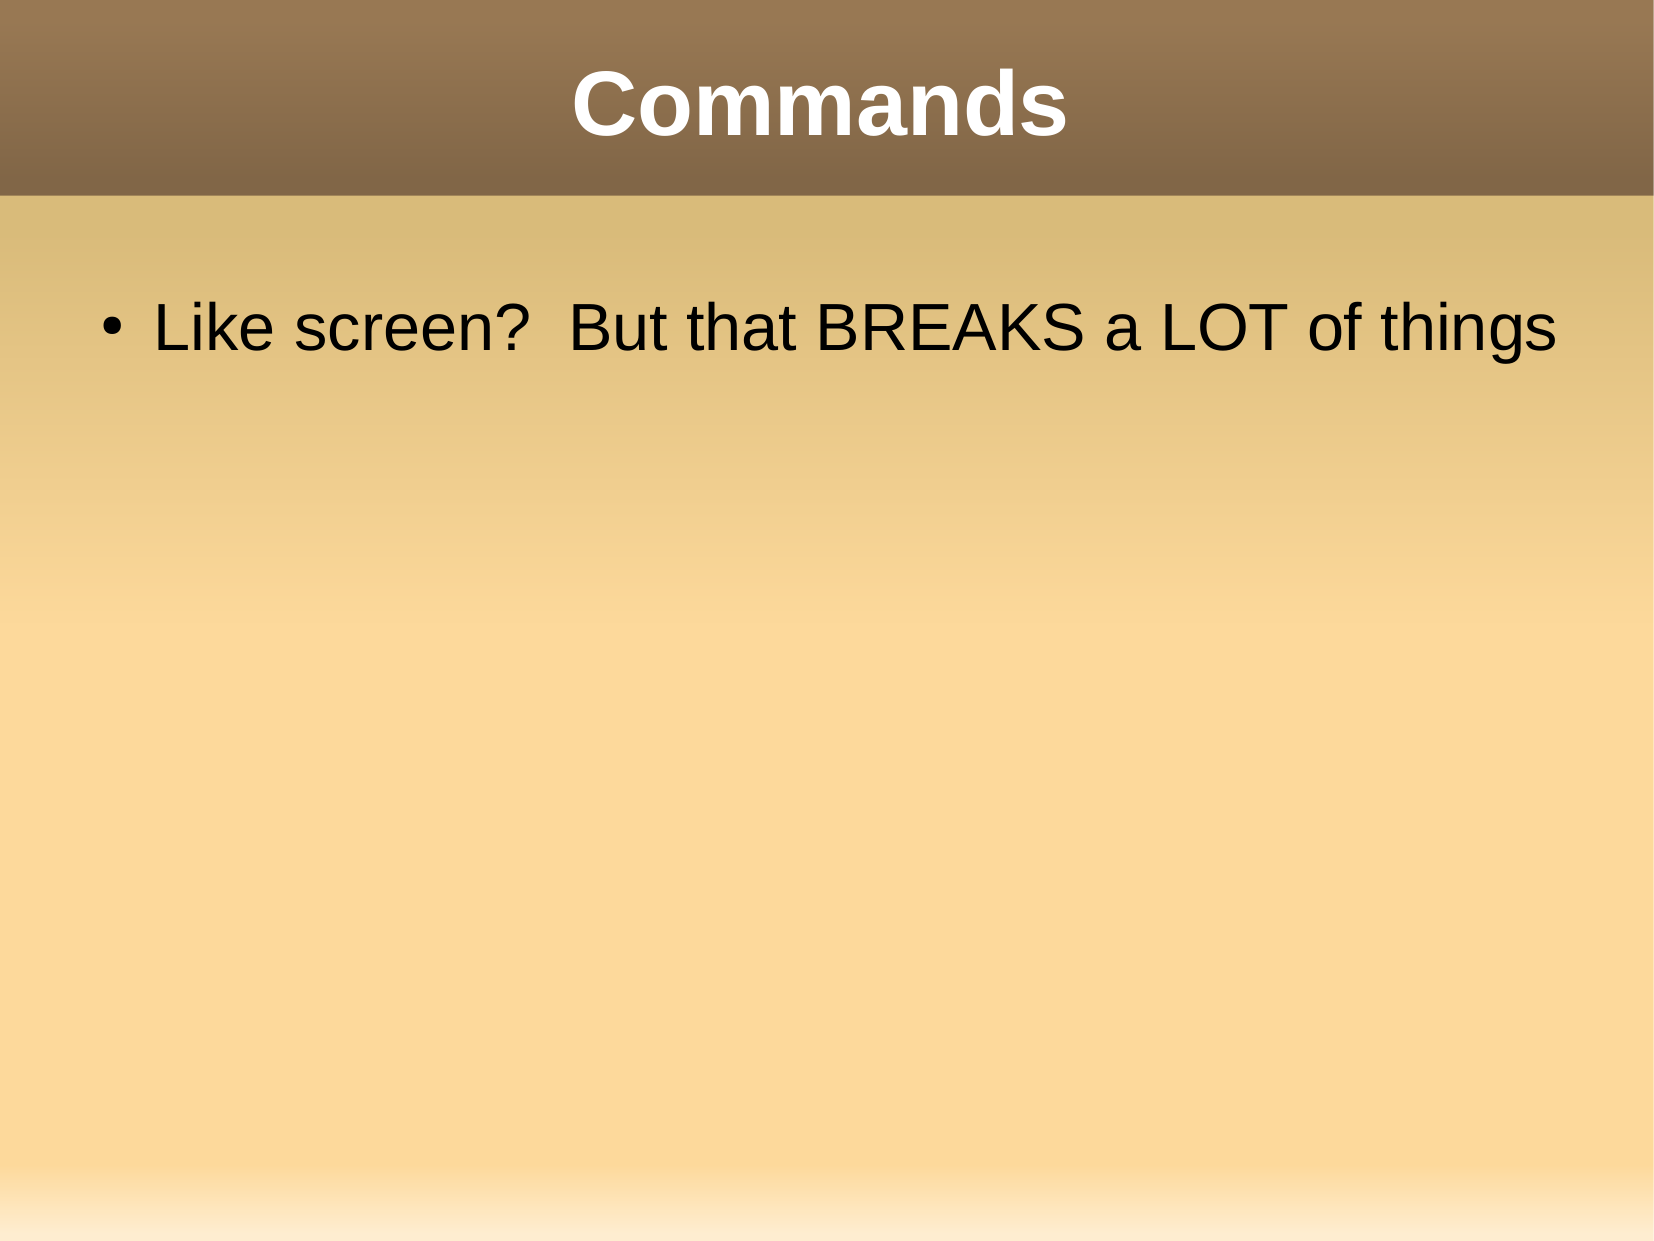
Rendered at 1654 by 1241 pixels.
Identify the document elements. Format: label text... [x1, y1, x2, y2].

picture [0, 0, 1654, 1241]
title Commands [76, 0, 1565, 208]
list Like screen? But that BREAKS a LOT of things [82, 290, 1571, 1125]
